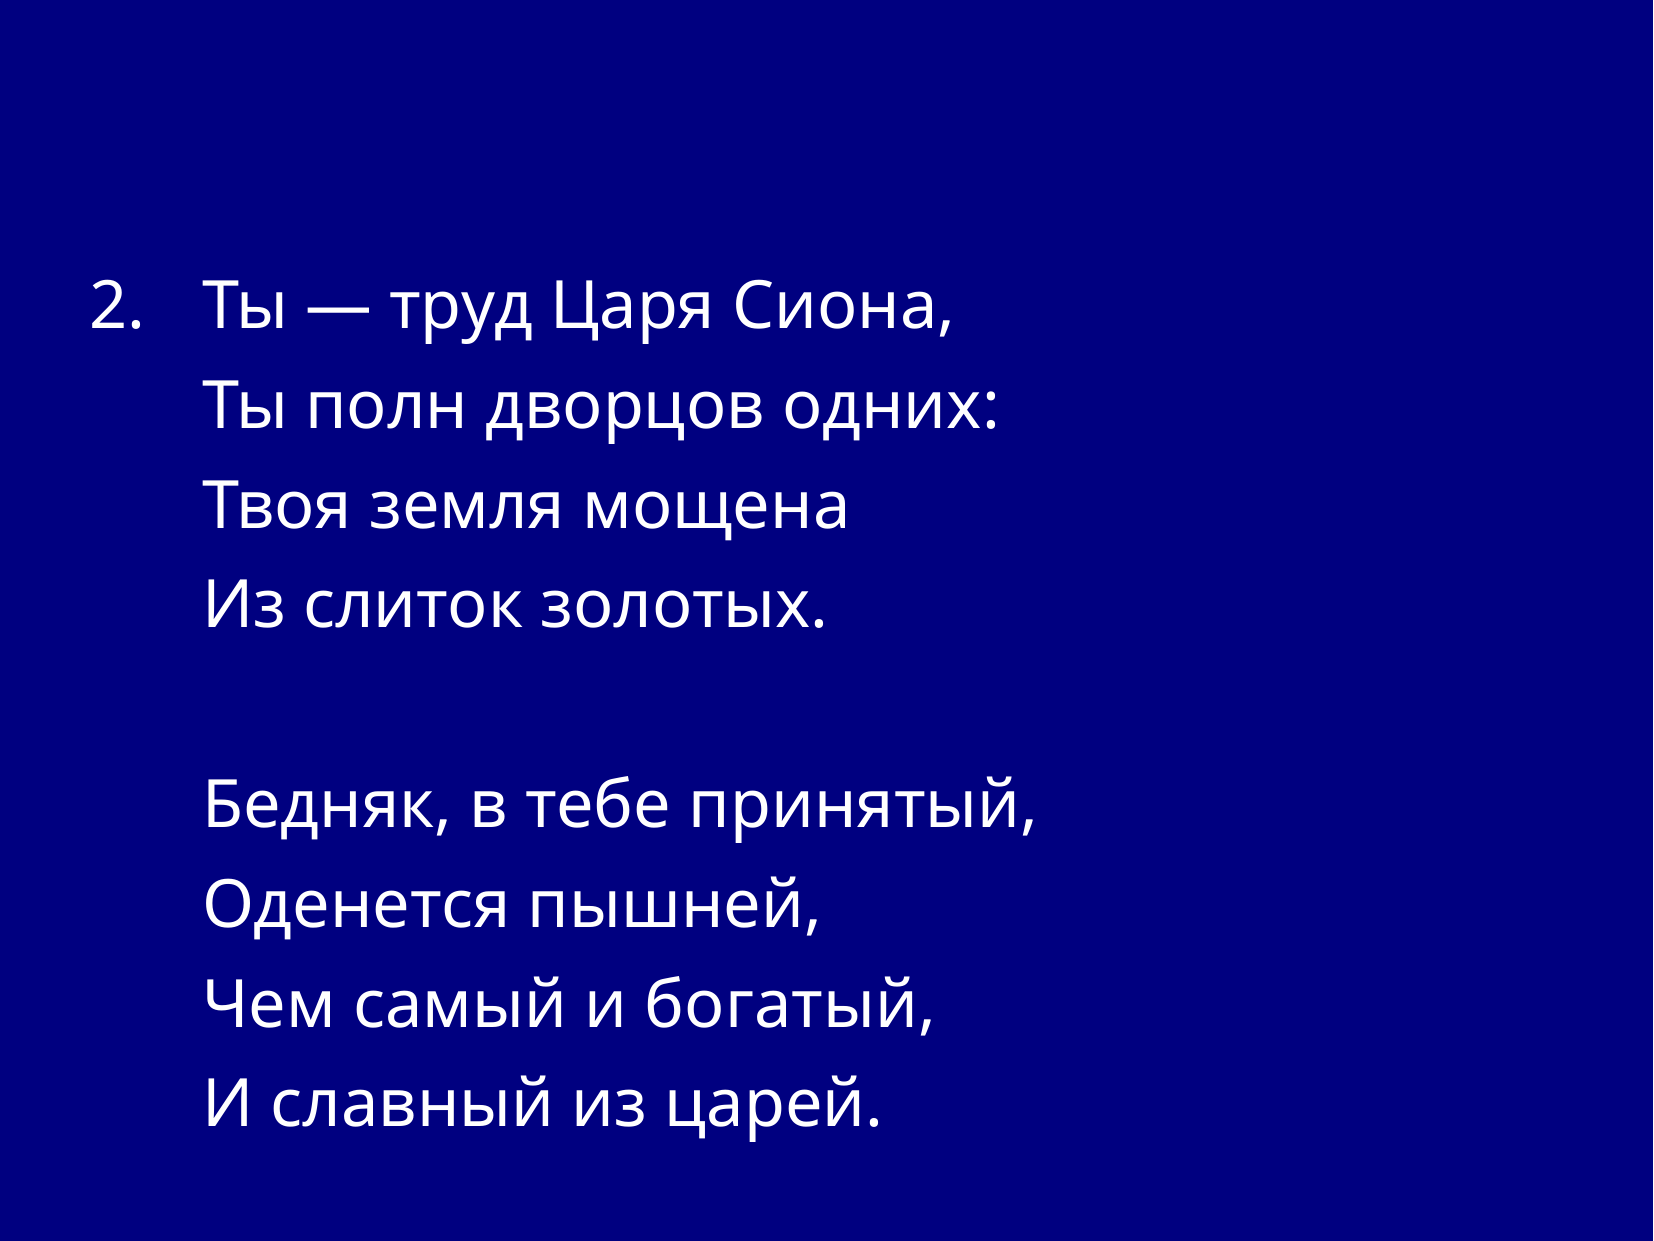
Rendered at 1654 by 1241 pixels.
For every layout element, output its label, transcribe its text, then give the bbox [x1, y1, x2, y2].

text_box 2. Ты — труд Царя Сиона, Ты полн дворцов одних: Твоя земля мощена Из слиток золотых. Бедняк, в тебе принятый, Оденется пышней, Чем самый и богатый, И славный из царей. [75, 150, 1576, 1163]
